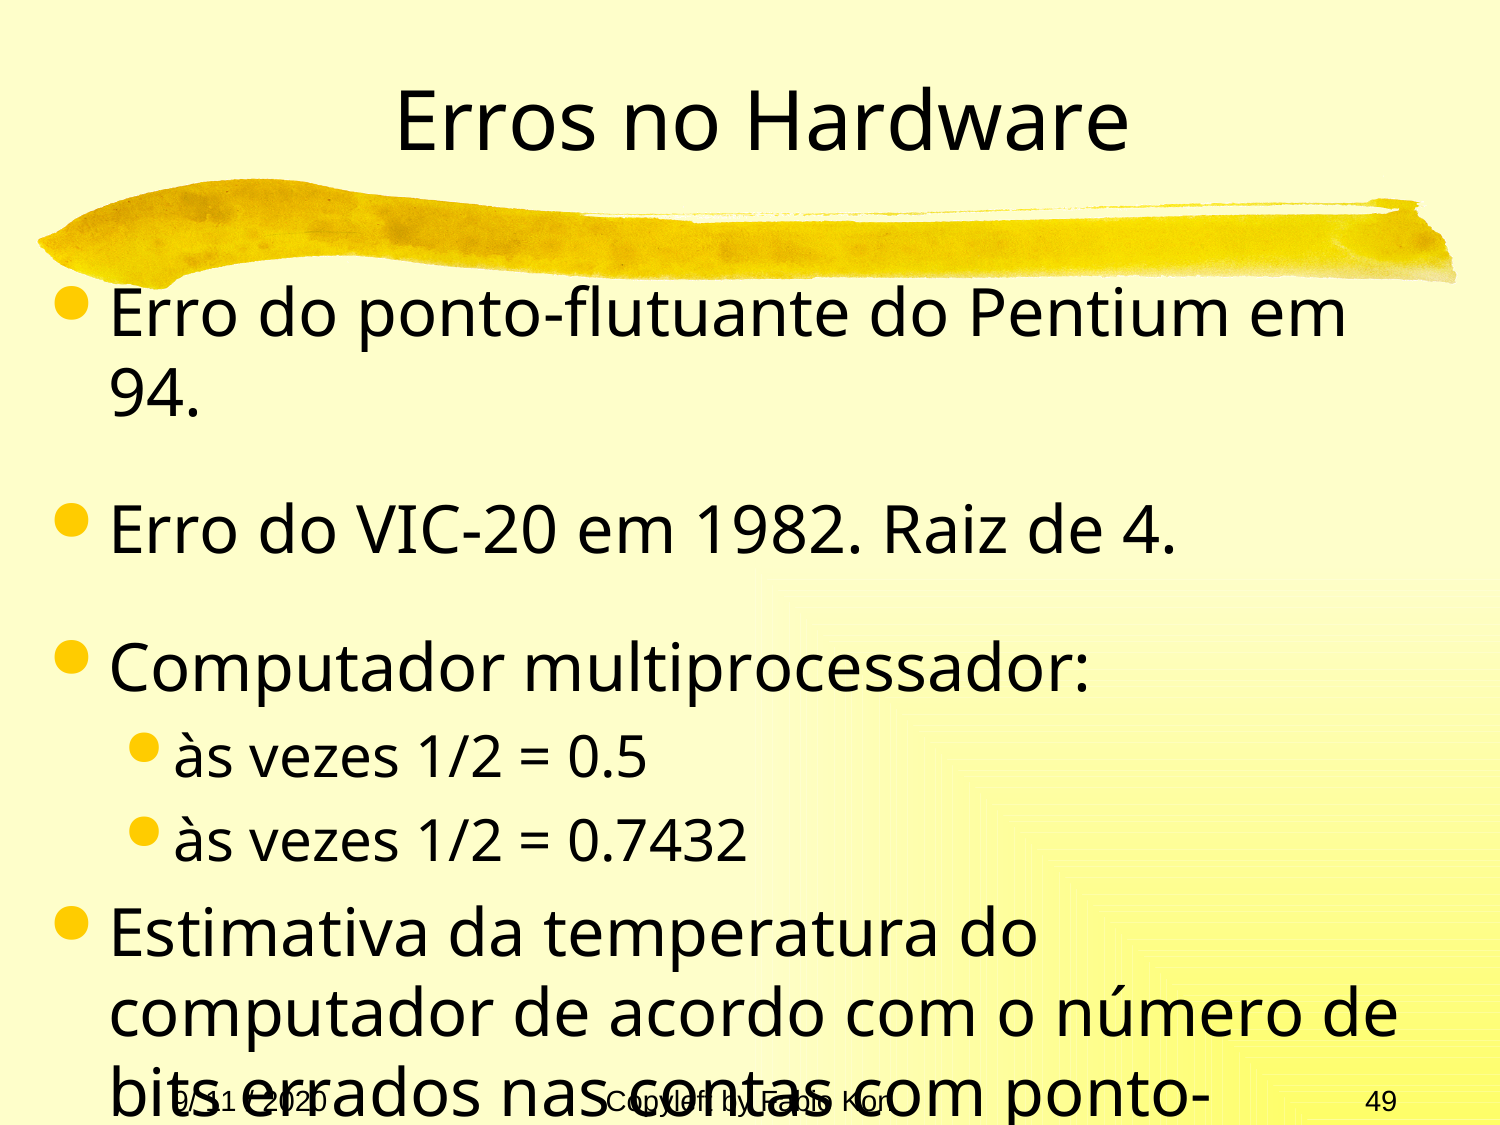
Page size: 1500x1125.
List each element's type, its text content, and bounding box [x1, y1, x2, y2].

title Erros no Hardware [125, 12, 1401, 175]
list Erro do ponto-flutuante do Pentium em 94. Erro do VIC-20 em 1982. Raiz de 4. Computador multiprocessador: às vezes 1/2 = 0.5 às vezes 1/2 = 0.7432 Estimativa da temperatura do computador de acordo com o número de bits errados nas contas com ponto-flutuante. [37, 262, 1438, 1076]
picture [24, 174, 1463, 297]
